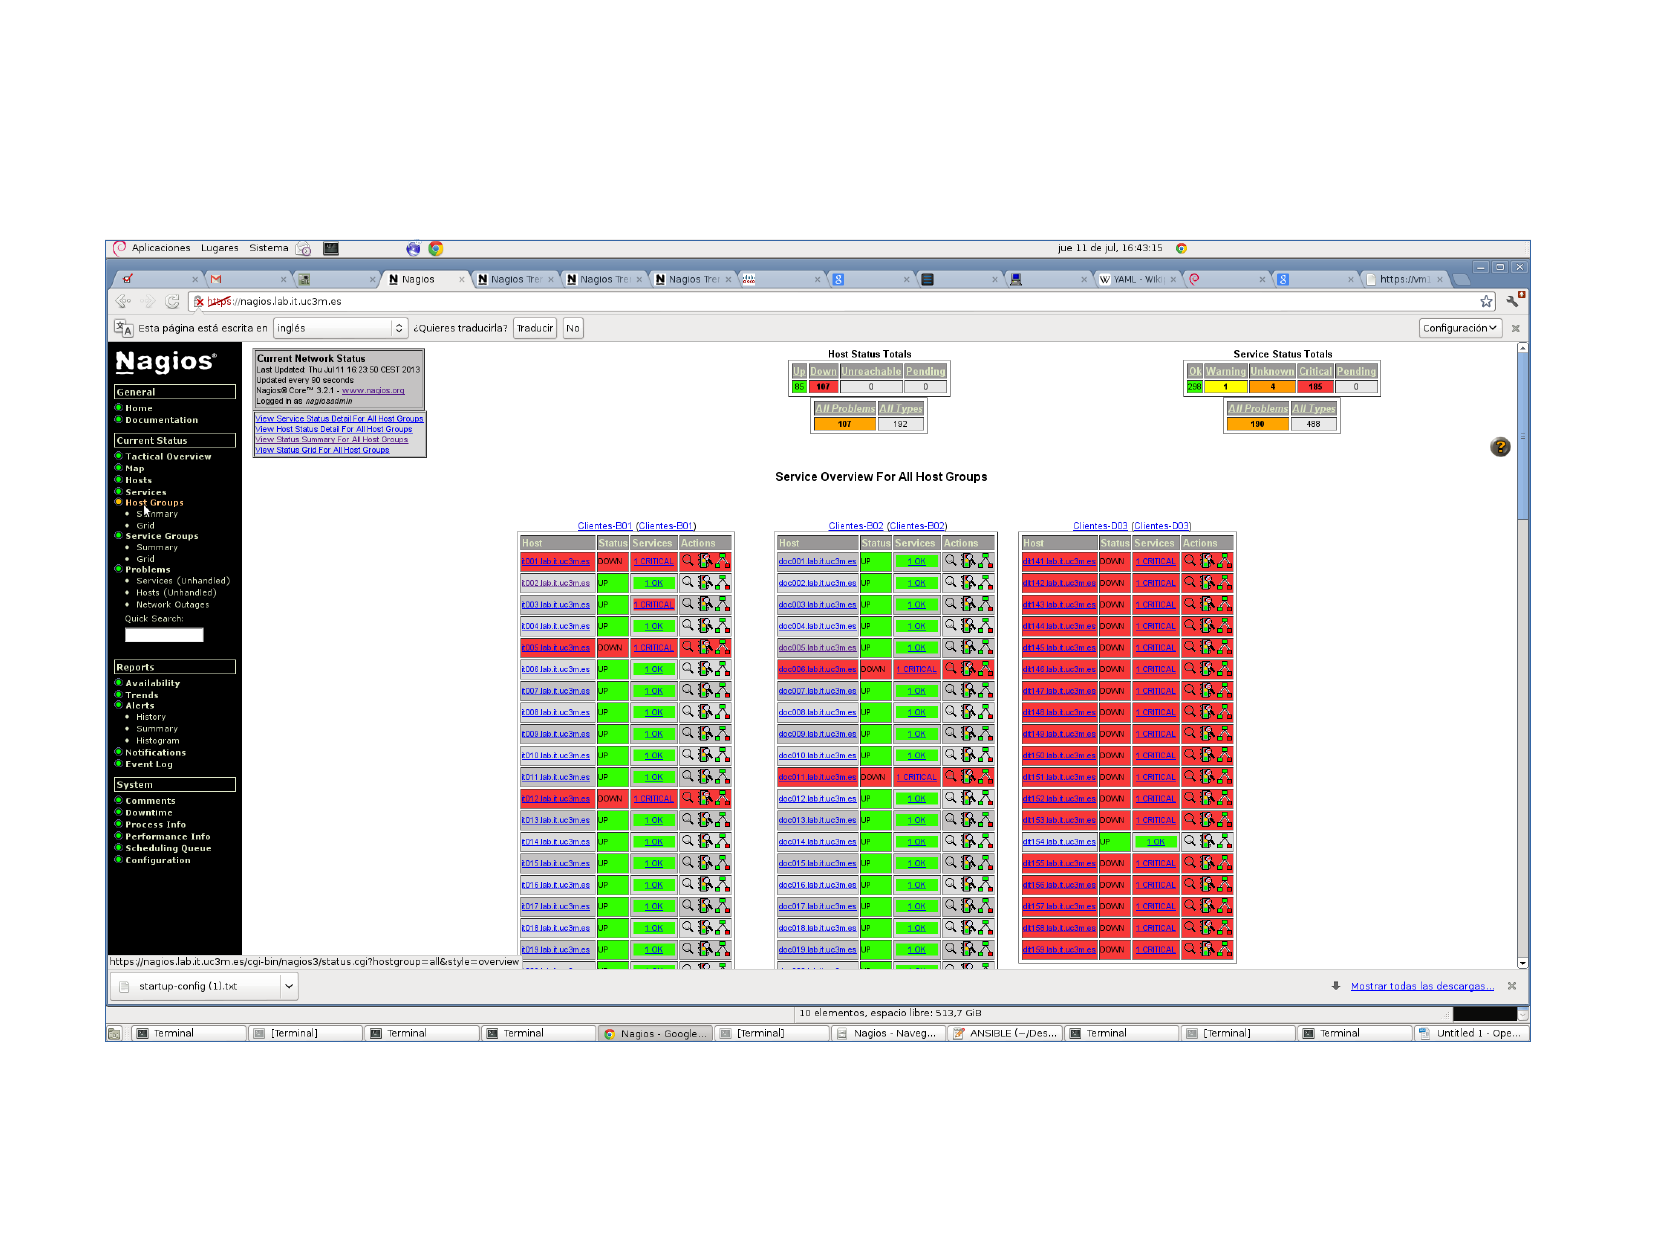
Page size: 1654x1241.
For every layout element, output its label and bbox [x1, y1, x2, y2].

picture [105, 239, 1531, 1042]
